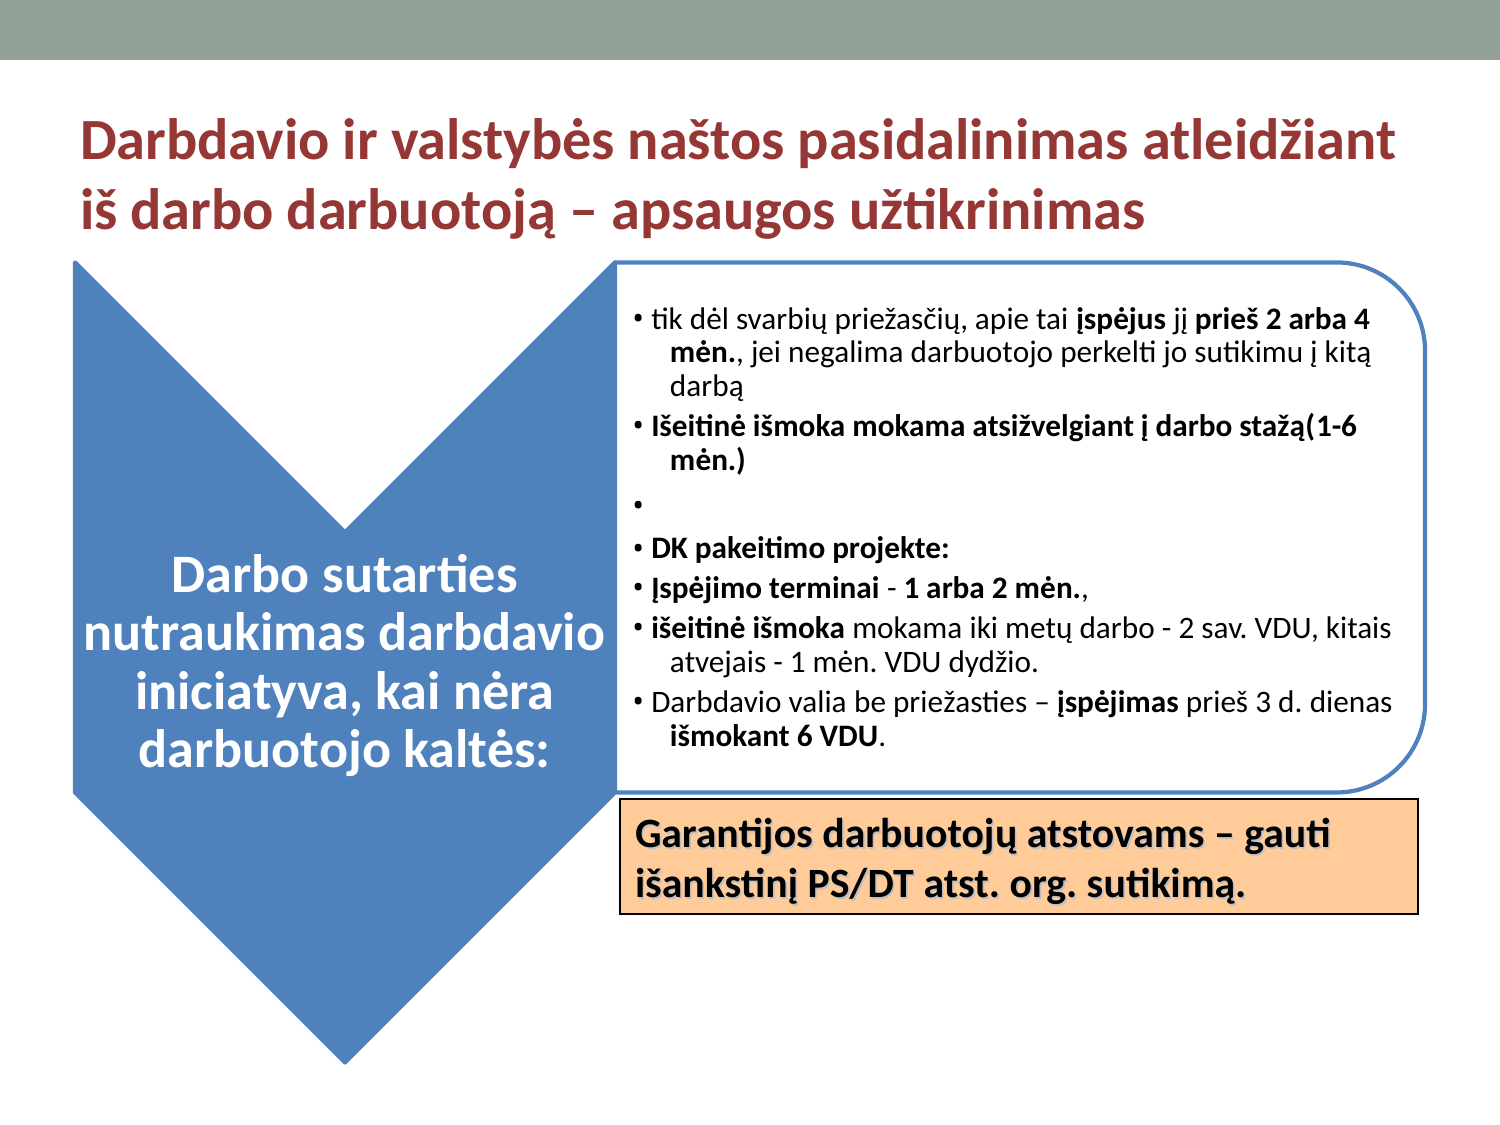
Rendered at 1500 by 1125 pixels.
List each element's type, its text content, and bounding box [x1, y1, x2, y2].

text_box tik dėl svarbių priežasčių, apie tai įspėjus jį prieš 2 arba 4 mėn., jei negalima darbuotojo perkelti jo sutikimu į kitą darbą Išeitinė išmoka mokama atsižvelgiant į darbo stažą(1-6 mėn.) DK pakeitimo projekte: Įspėjimo terminai - 1 arba 2 mėn., išeitinė išmoka mokama iki metų darbo - 2 sav. VDU, kitais atvejais - 1 mėn. VDU dydžio. Darbdavio valia be priežasties – įspėjimas prieš 3 d. dienas išmokant 6 VDU. [615, 262, 1426, 793]
text_box Darbo sutarties nutraukimas darbdavio iniciatyva, kai nėra darbuotojo kaltės: [75, 262, 615, 1063]
title Darbdavio ir valstybės naštos pasidalinimas atleidžiant iš darbo darbuotoją – apsaugos užtikrinimas [64, 90, 1447, 253]
text_box Garantijos darbuotojų atstovams – gauti išankstinį PS/DT atst. org. sutikimą. [620, 799, 1418, 914]
